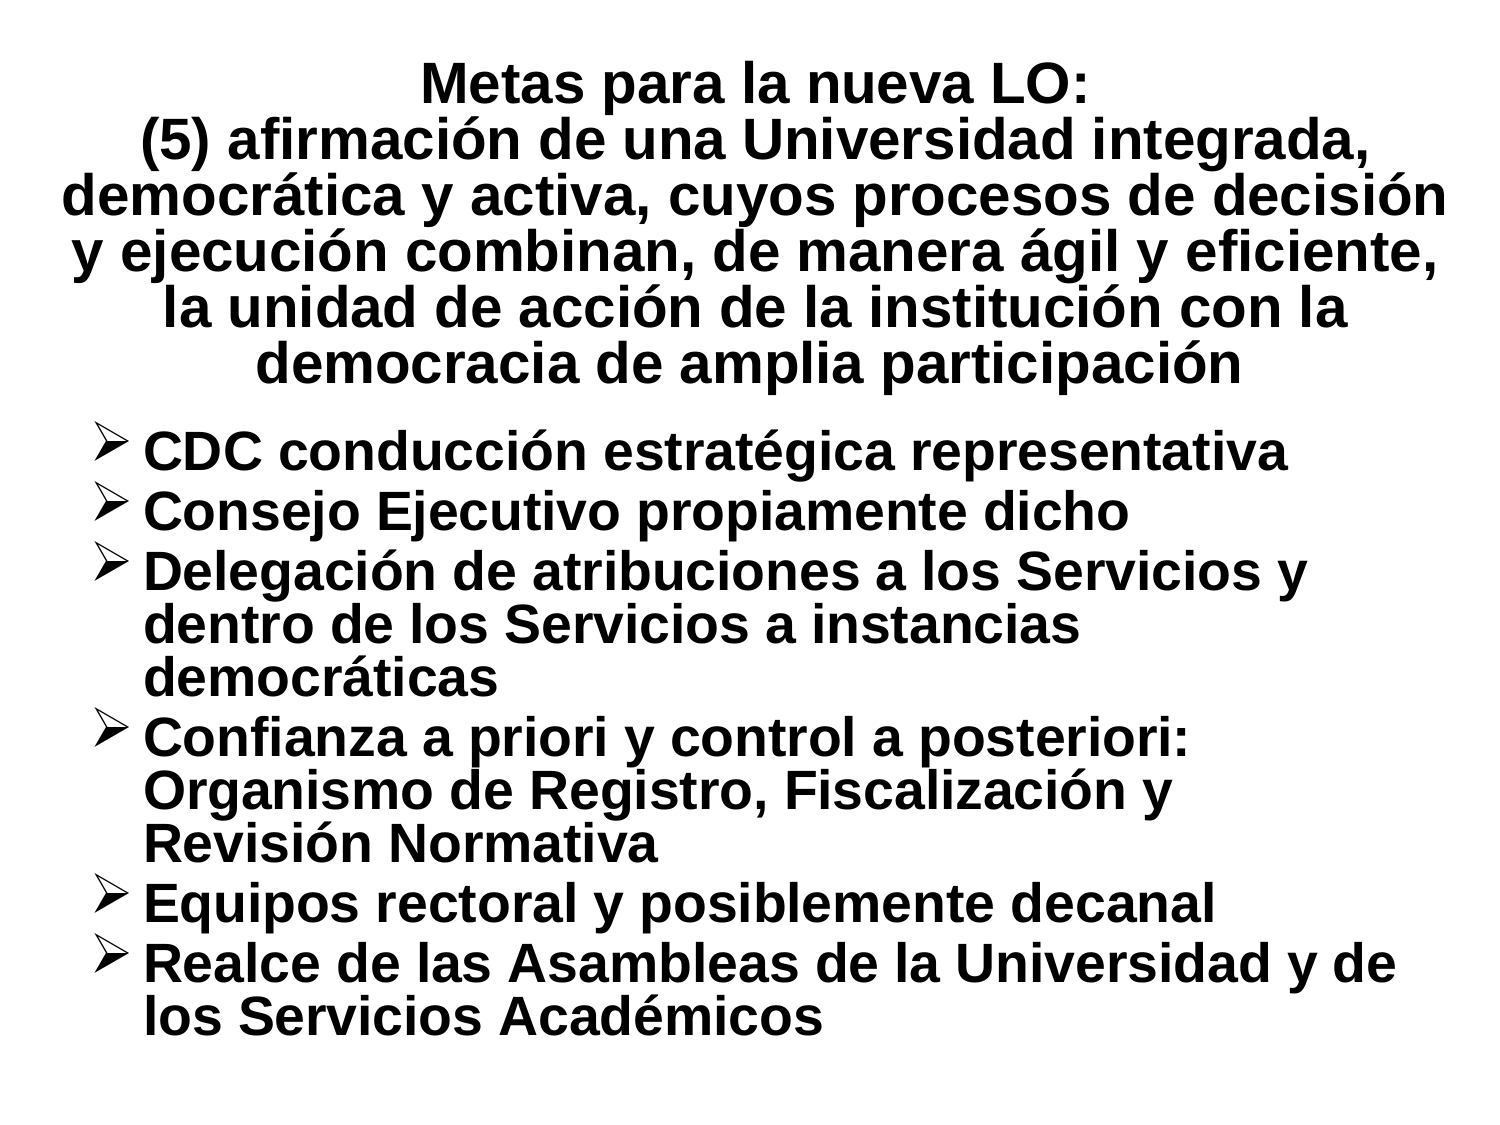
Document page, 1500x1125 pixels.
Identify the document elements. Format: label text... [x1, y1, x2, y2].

title Metas para la nueva LO: (5) afirmación de una Universidad integrada, democrática y activa, cuyos procesos de decisión y ejecución combinan, de manera ágil y eficiente, la unidad de acción de la institución con la democracia de amplia participación [41, 45, 1471, 409]
list CDC conducción estratégica representativa Consejo Ejecutivo propiamente dicho Delegación de atribuciones a los Servicios y dentro de los Servicios a instancias democráticas Confianza a priori y control a posteriori: Organismo de Registro, Fiscalización y Revisión Normativa Equipos rectoral y posiblemente decanal Realce de las Asambleas de la Universidad y de los Servicios Académicos [74, 420, 1424, 1059]
